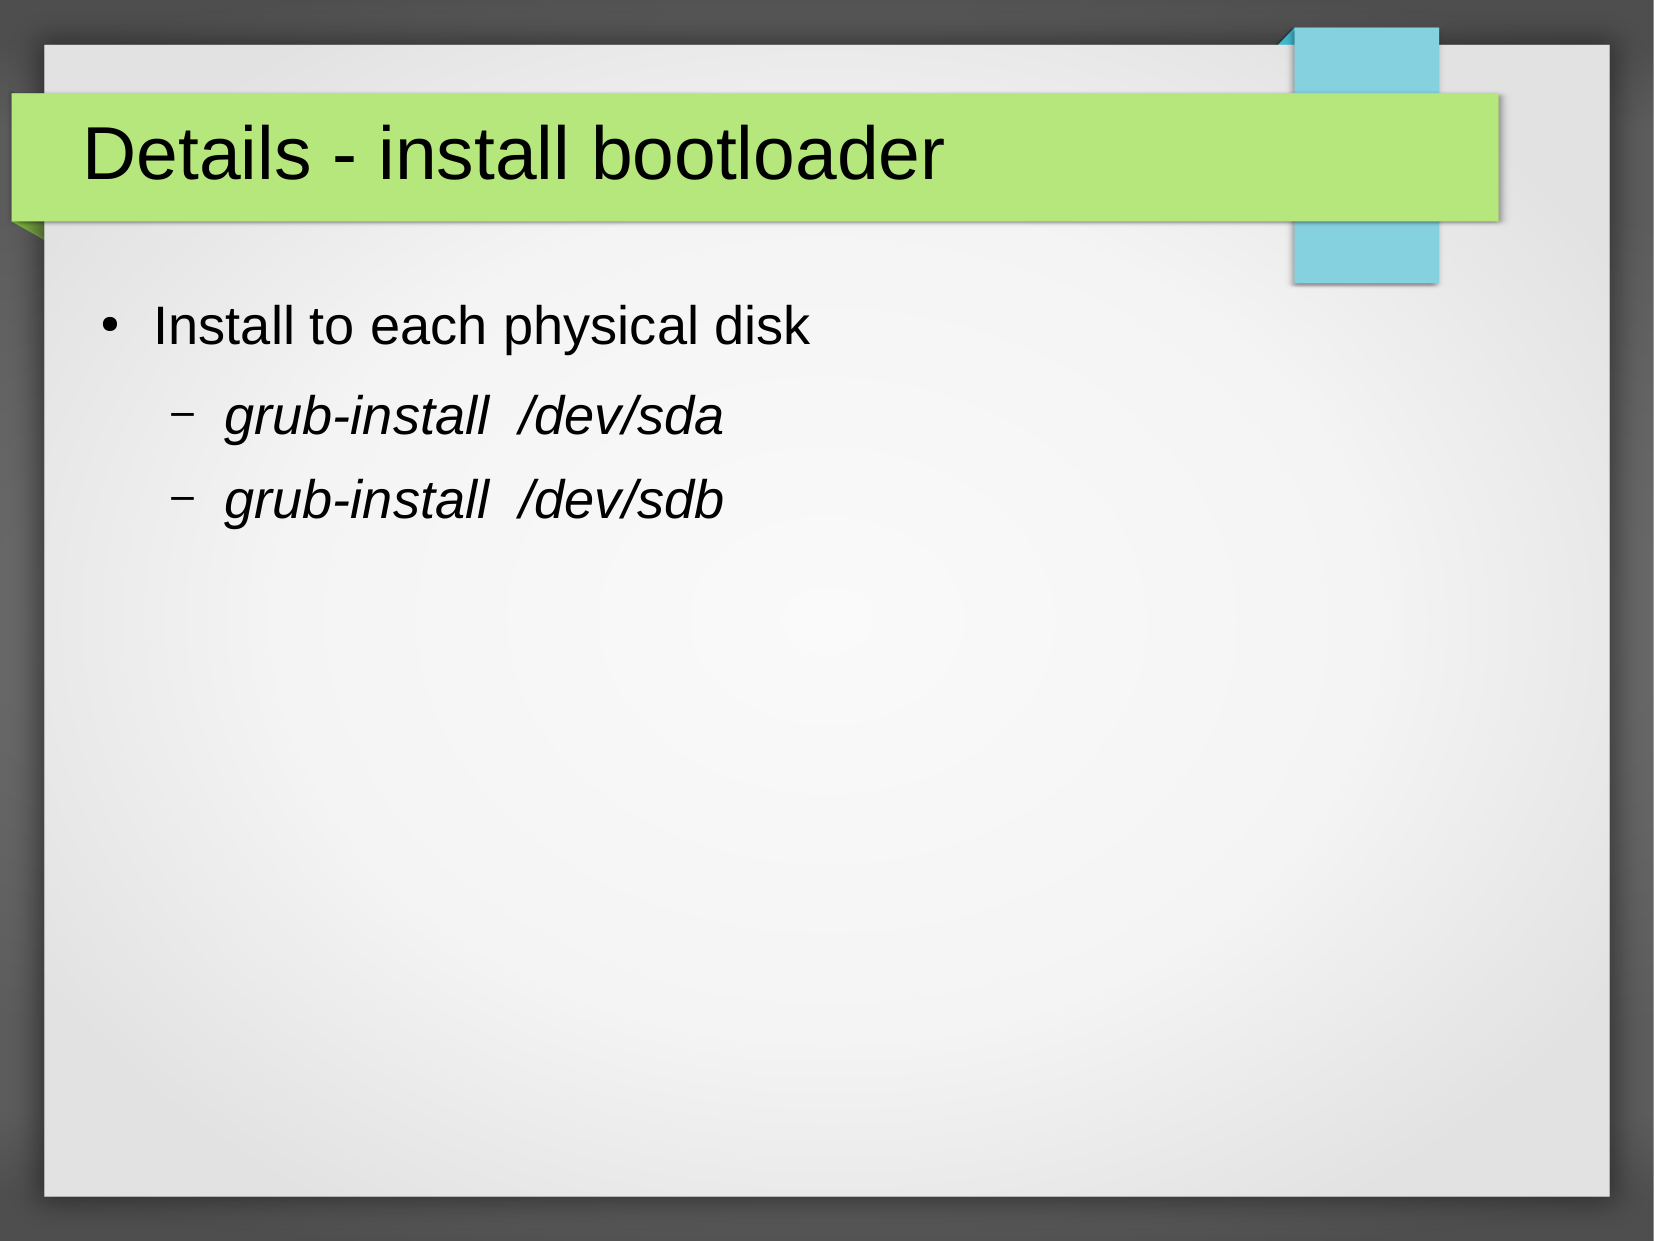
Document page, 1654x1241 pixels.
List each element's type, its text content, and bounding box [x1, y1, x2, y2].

list Install to each physical disk grub-install /dev/sda grub-install /dev/sdb [82, 295, 1571, 1015]
title Details - install bootloader [82, 94, 1264, 213]
picture [0, 0, 1654, 1241]
